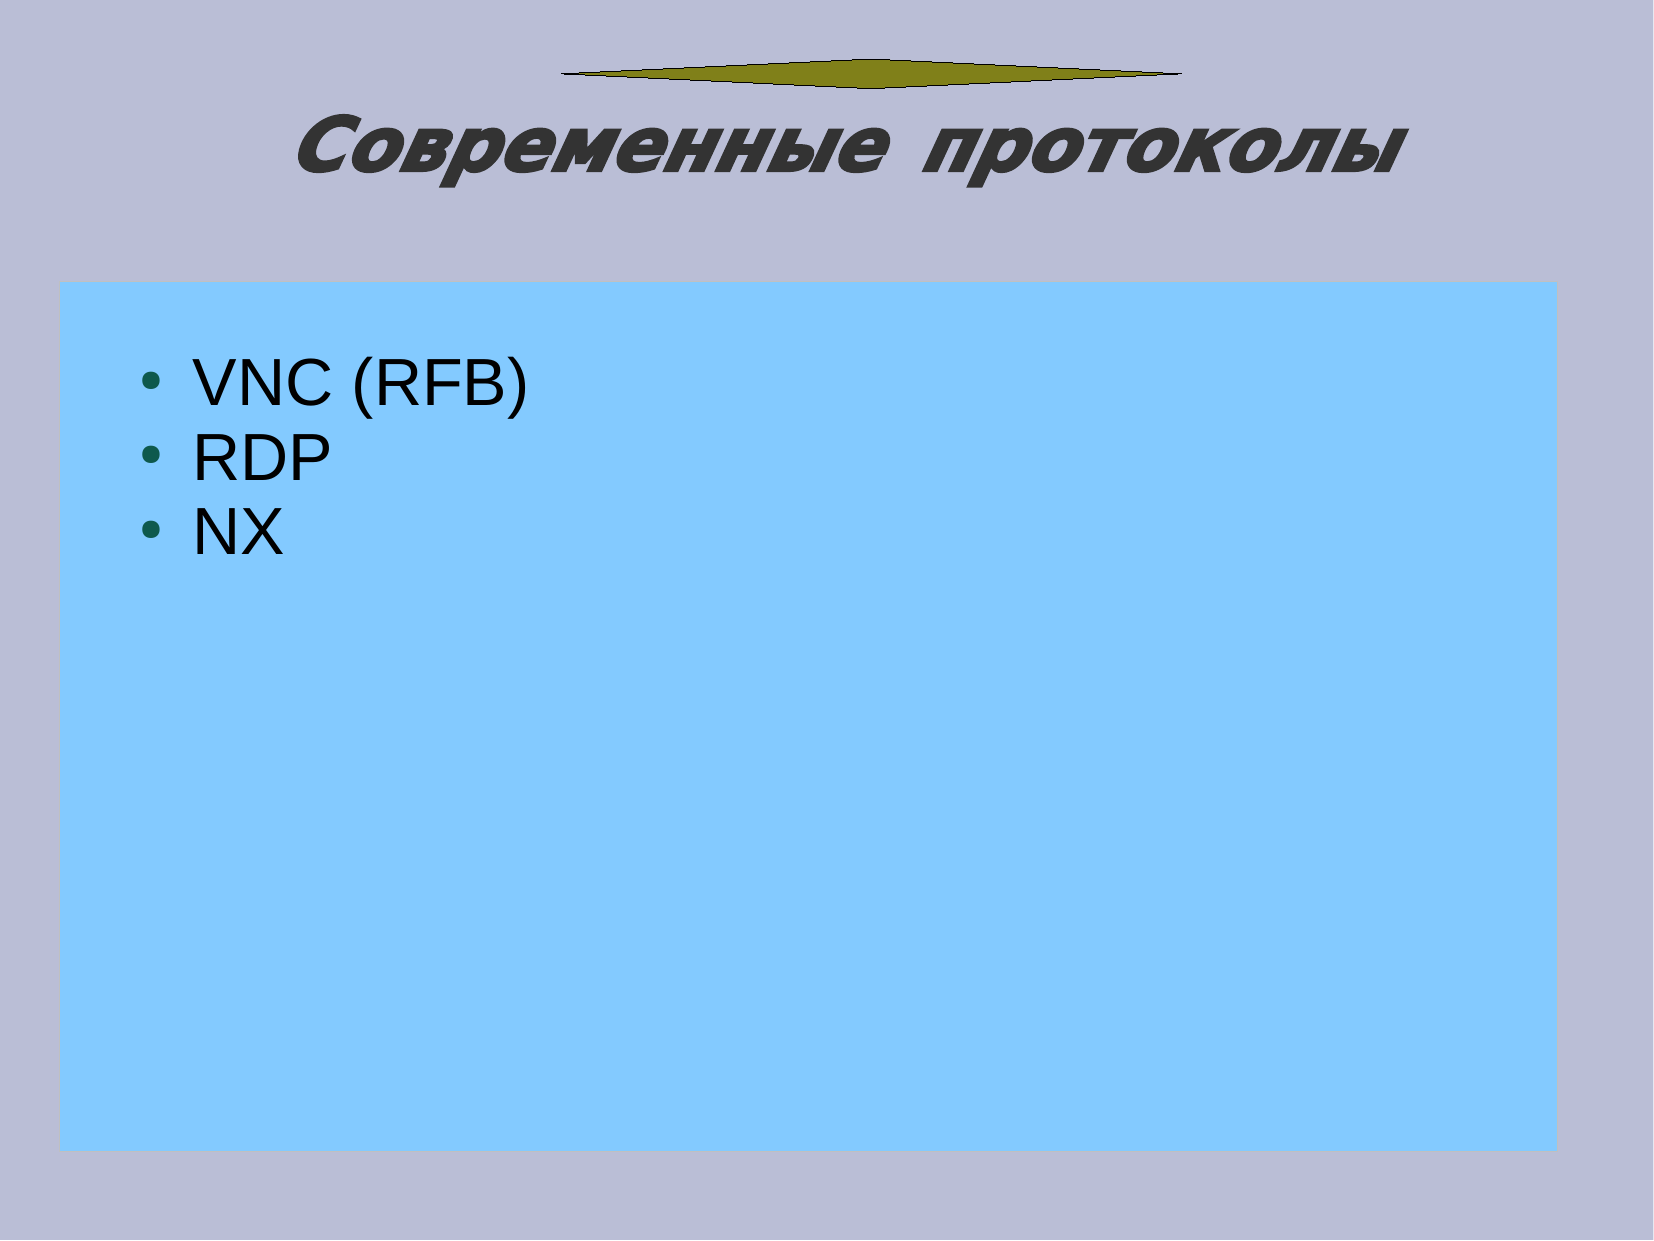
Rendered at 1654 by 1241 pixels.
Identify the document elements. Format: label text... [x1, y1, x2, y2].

list VNC (RFB) RDP NX [121, 344, 1534, 1127]
title Современные протоколы [82, 56, 1571, 250]
